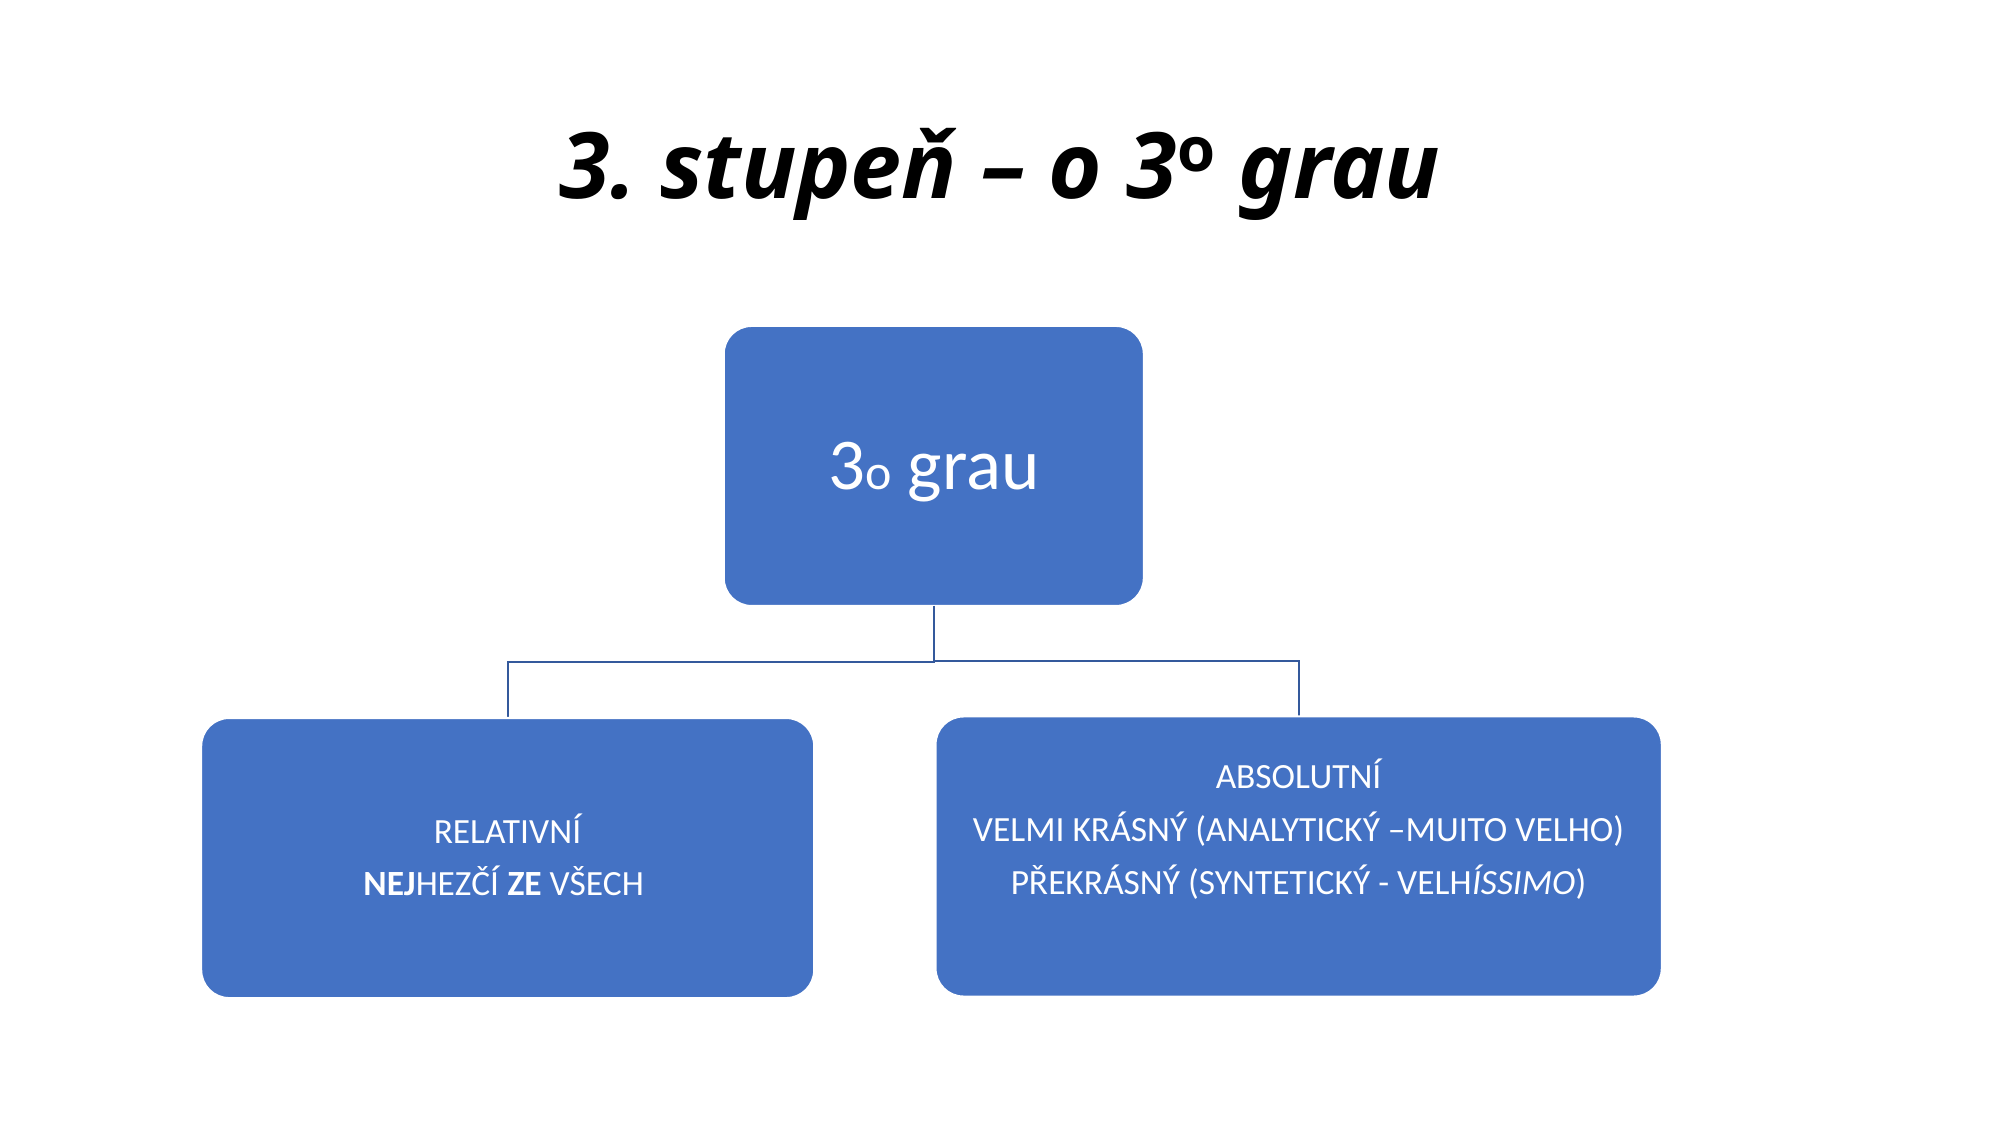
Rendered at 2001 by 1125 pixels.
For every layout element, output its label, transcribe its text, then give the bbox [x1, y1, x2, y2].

text_box RELATIVNÍ NEJHEZČÍ ZE VŠECH [201, 717, 815, 999]
title 3. stupeň – o 3o grau [137, 59, 1863, 278]
list [137, 299, 1863, 1014]
text_box ABSOLUTNÍ VELMI KRÁSNÝ (ANALYTICKÝ –MUITO VELHO) PŘEKRÁSNÝ (SYNTETICKÝ - VELHÍSSIMO) [935, 716, 1662, 997]
text_box 3o grau [723, 325, 1144, 607]
